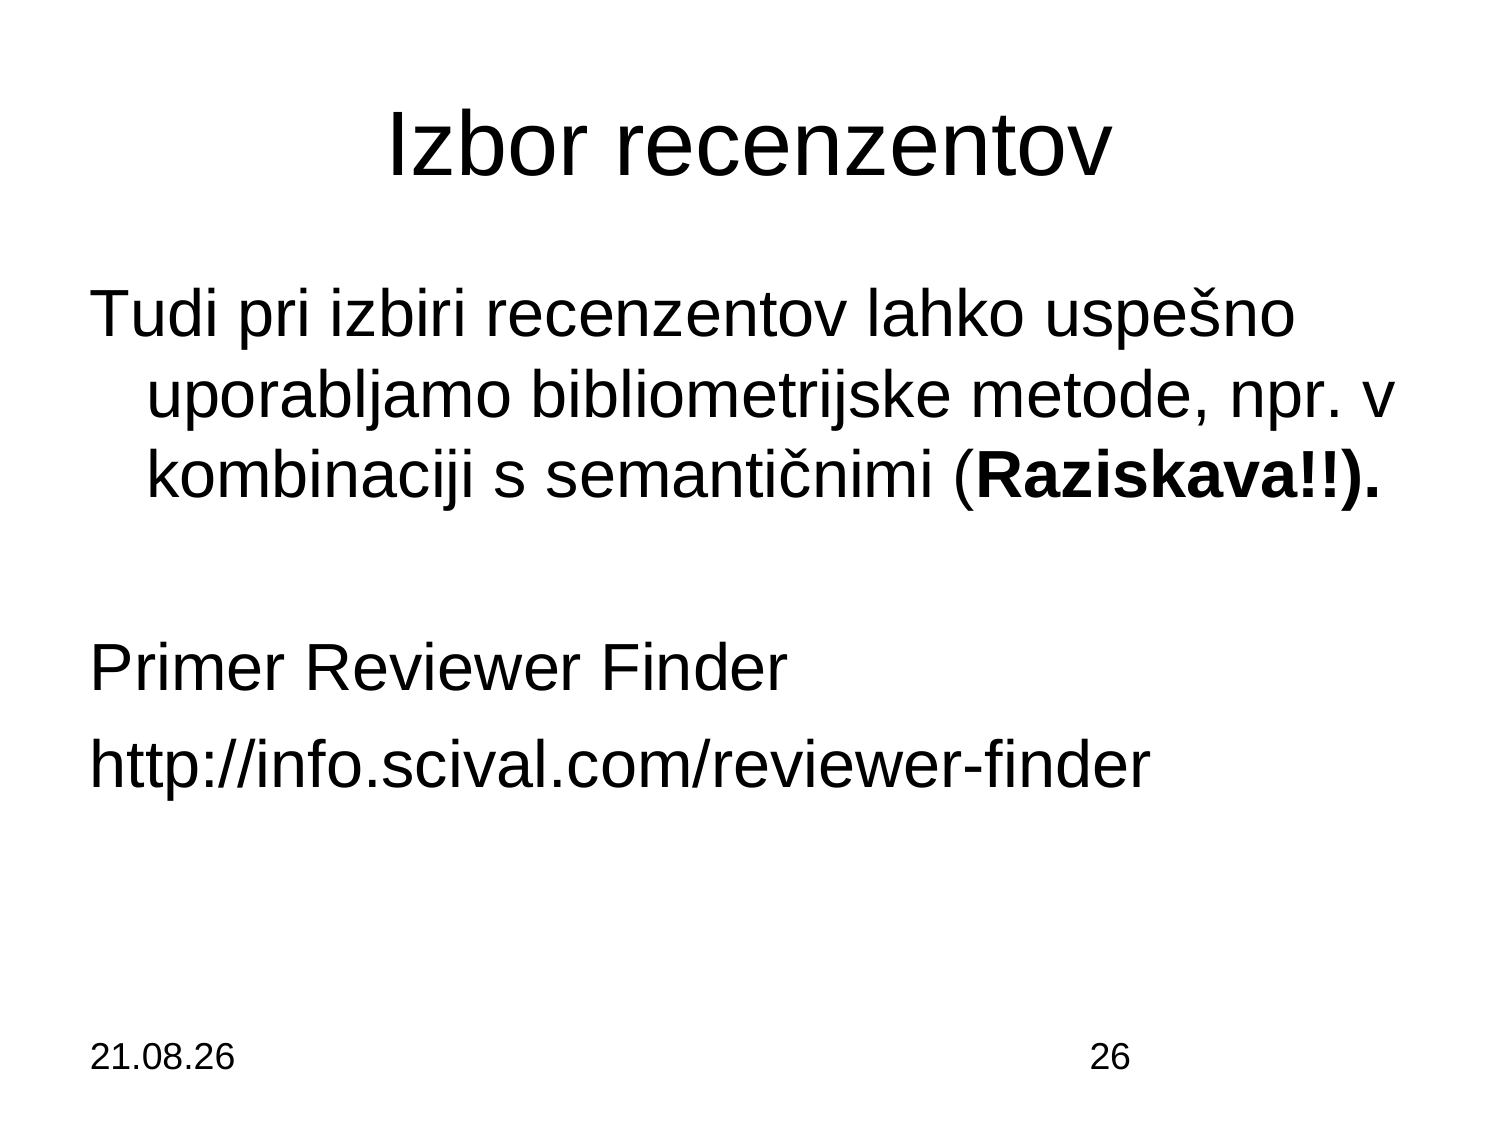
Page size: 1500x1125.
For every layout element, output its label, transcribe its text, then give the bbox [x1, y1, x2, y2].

title Izbor recenzentov [75, 45, 1426, 233]
list Tudi pri izbiri recenzentov lahko uspešno uporabljamo bibliometrijske metode, npr. v kombinaciji s semantičnimi (Raziskava!!). Primer Reviewer Finder http://info.scival.com/reviewer-finder [75, 262, 1426, 1006]
